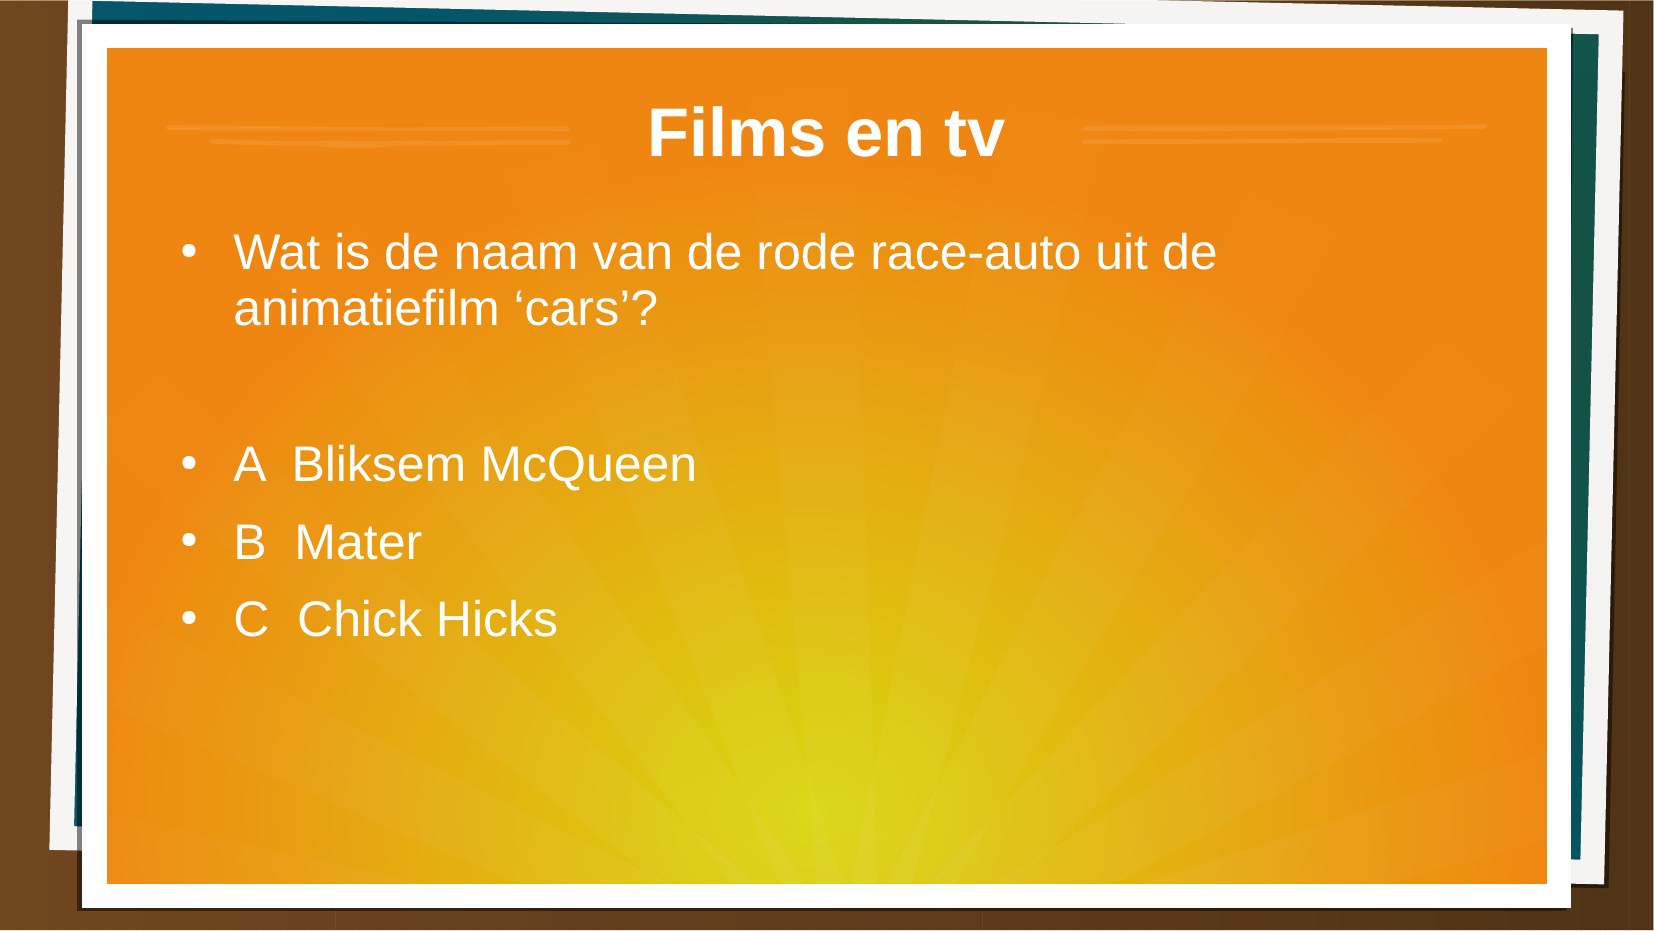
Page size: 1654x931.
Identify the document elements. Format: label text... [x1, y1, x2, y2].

title Films en tv [566, 59, 1087, 207]
list Wat is de naam van de rode race-auto uit de animatiefilm ‘cars’? A Bliksem McQueen B Mater C Chick Hicks [162, 224, 1492, 815]
